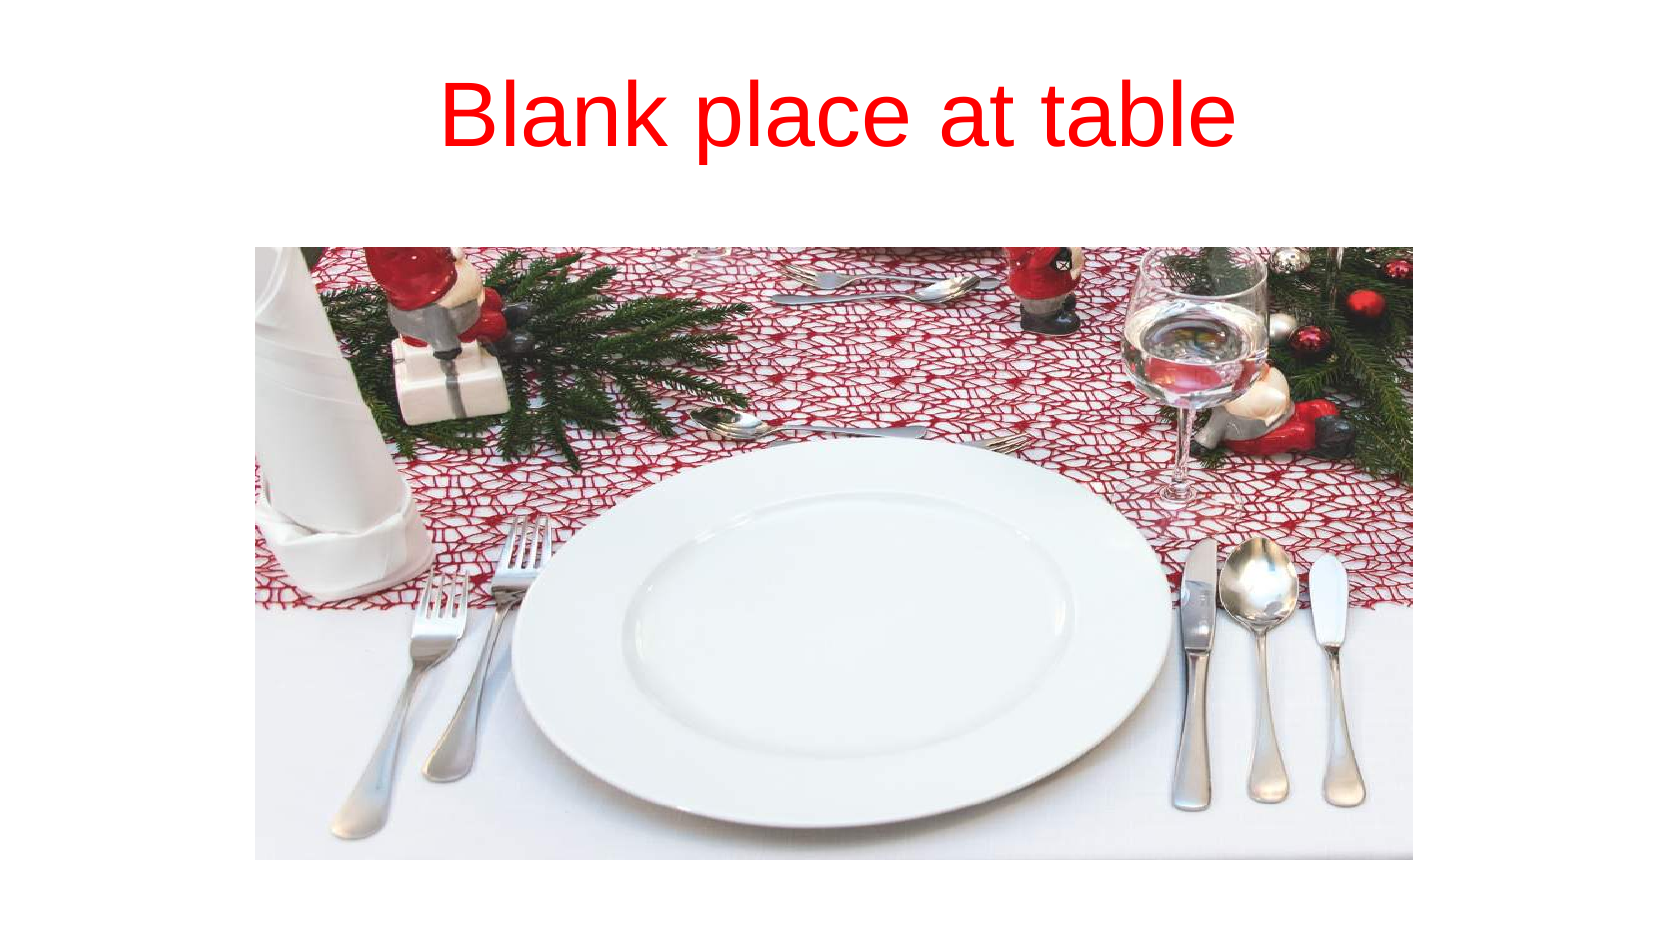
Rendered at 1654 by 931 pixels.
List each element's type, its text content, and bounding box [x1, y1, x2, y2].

picture [255, 247, 1413, 861]
title Blank place at table [82, 37, 1571, 193]
